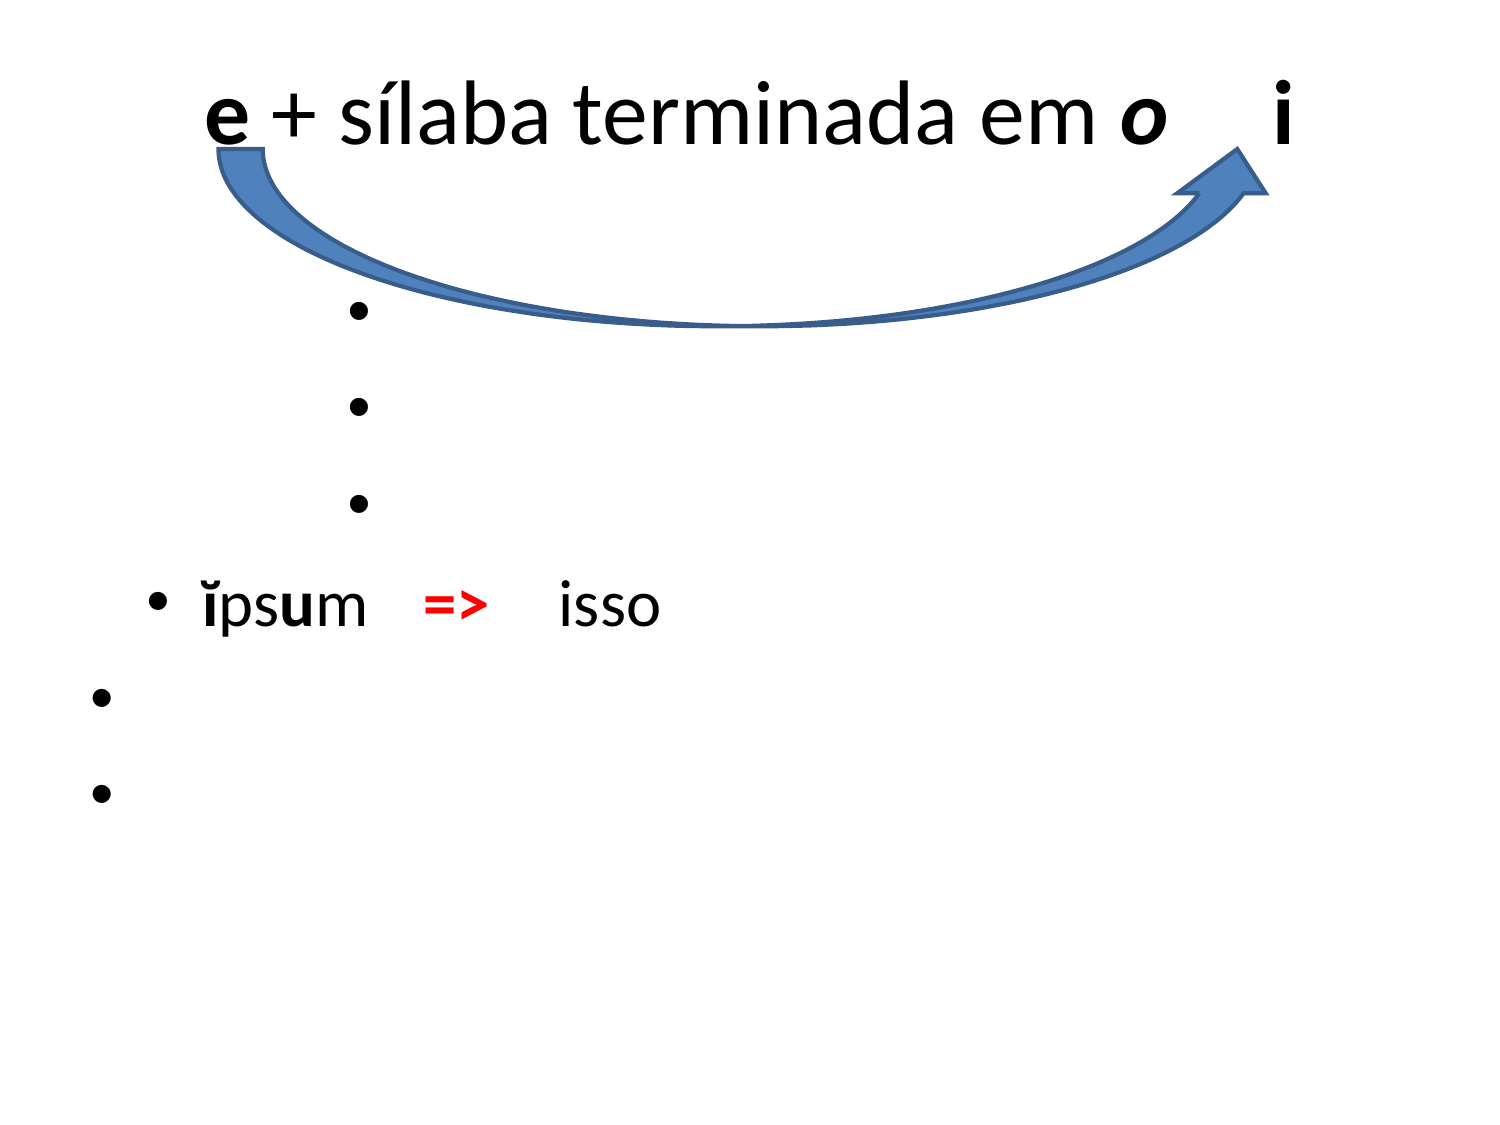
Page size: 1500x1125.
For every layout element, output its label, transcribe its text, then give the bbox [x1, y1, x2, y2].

title ẹ + sílaba terminada em o i [75, 45, 1426, 233]
list ĭpsum => isso [75, 262, 1426, 1005]
text_box [218, 149, 1266, 327]
list ĭpsum => isso [380, 262, 1098, 326]
